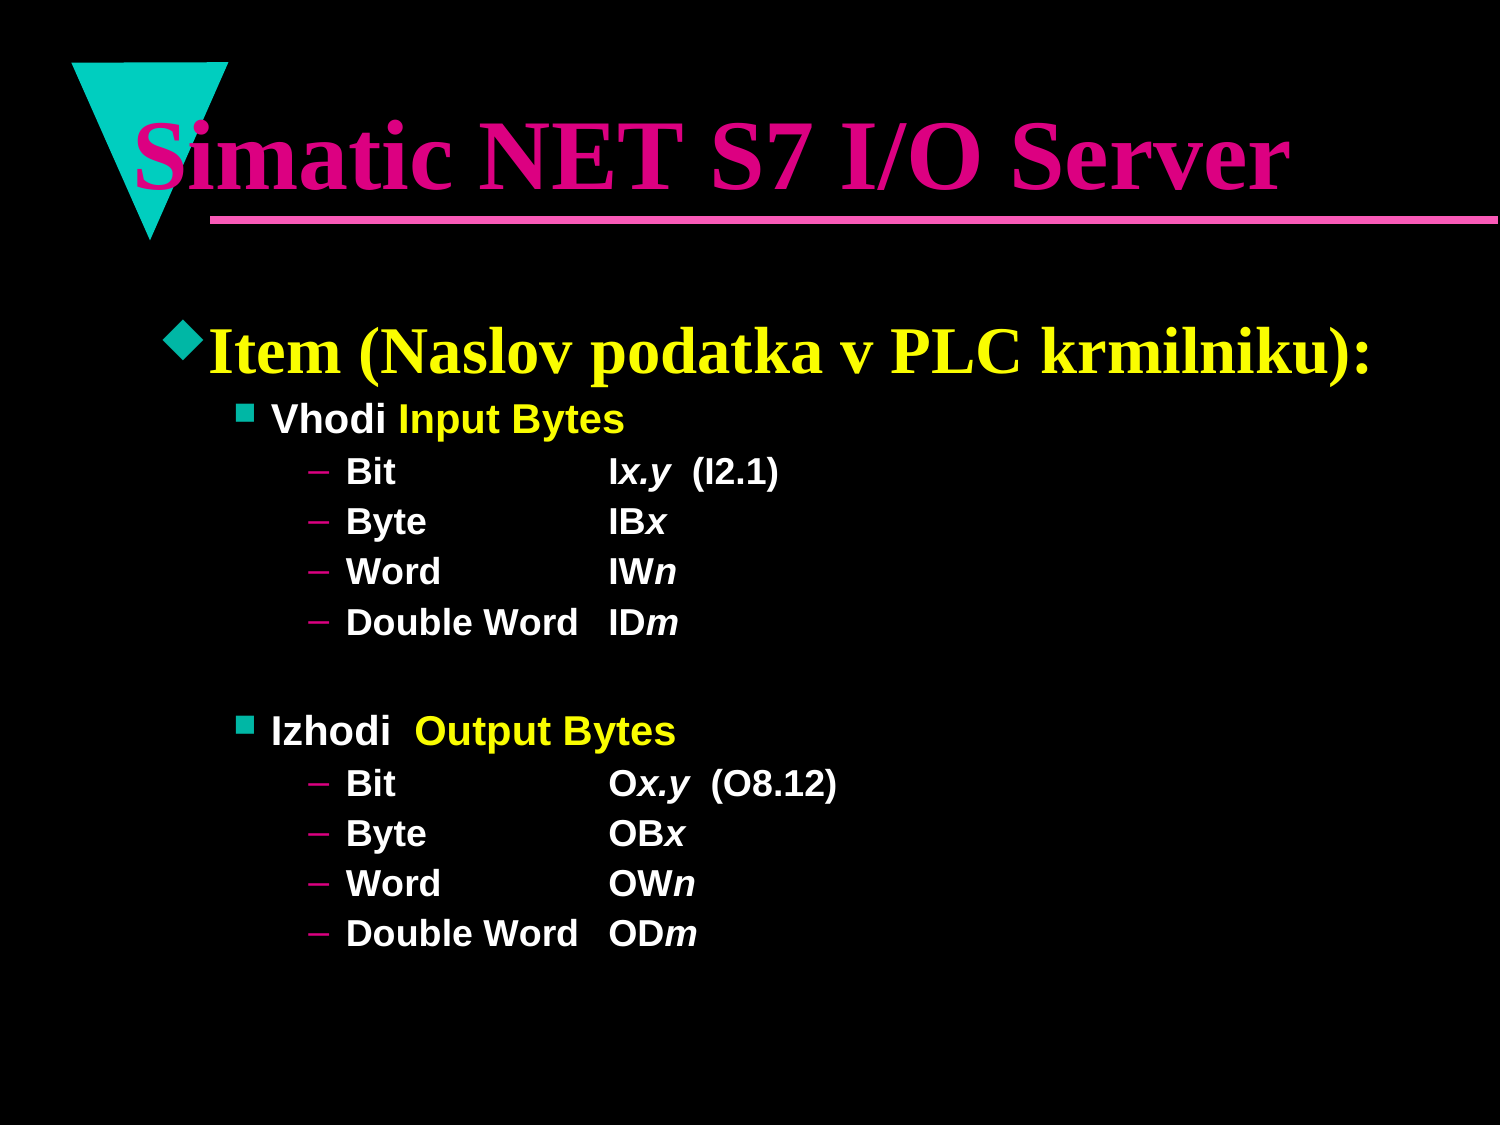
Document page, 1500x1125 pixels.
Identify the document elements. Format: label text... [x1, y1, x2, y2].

title Simatic NET S7 I/O Server [117, 63, 1500, 251]
list Item (Naslov podatka v PLC krmilniku): Vhodi Input Bytes Bit Ix.y (I2.1) Byte IBx Word IWn Double Word IDm Izhodi Output Bytes Bit Ox.y (O8.12) Byte OBx Word OWn Double Word ODm [143, 314, 1476, 1012]
